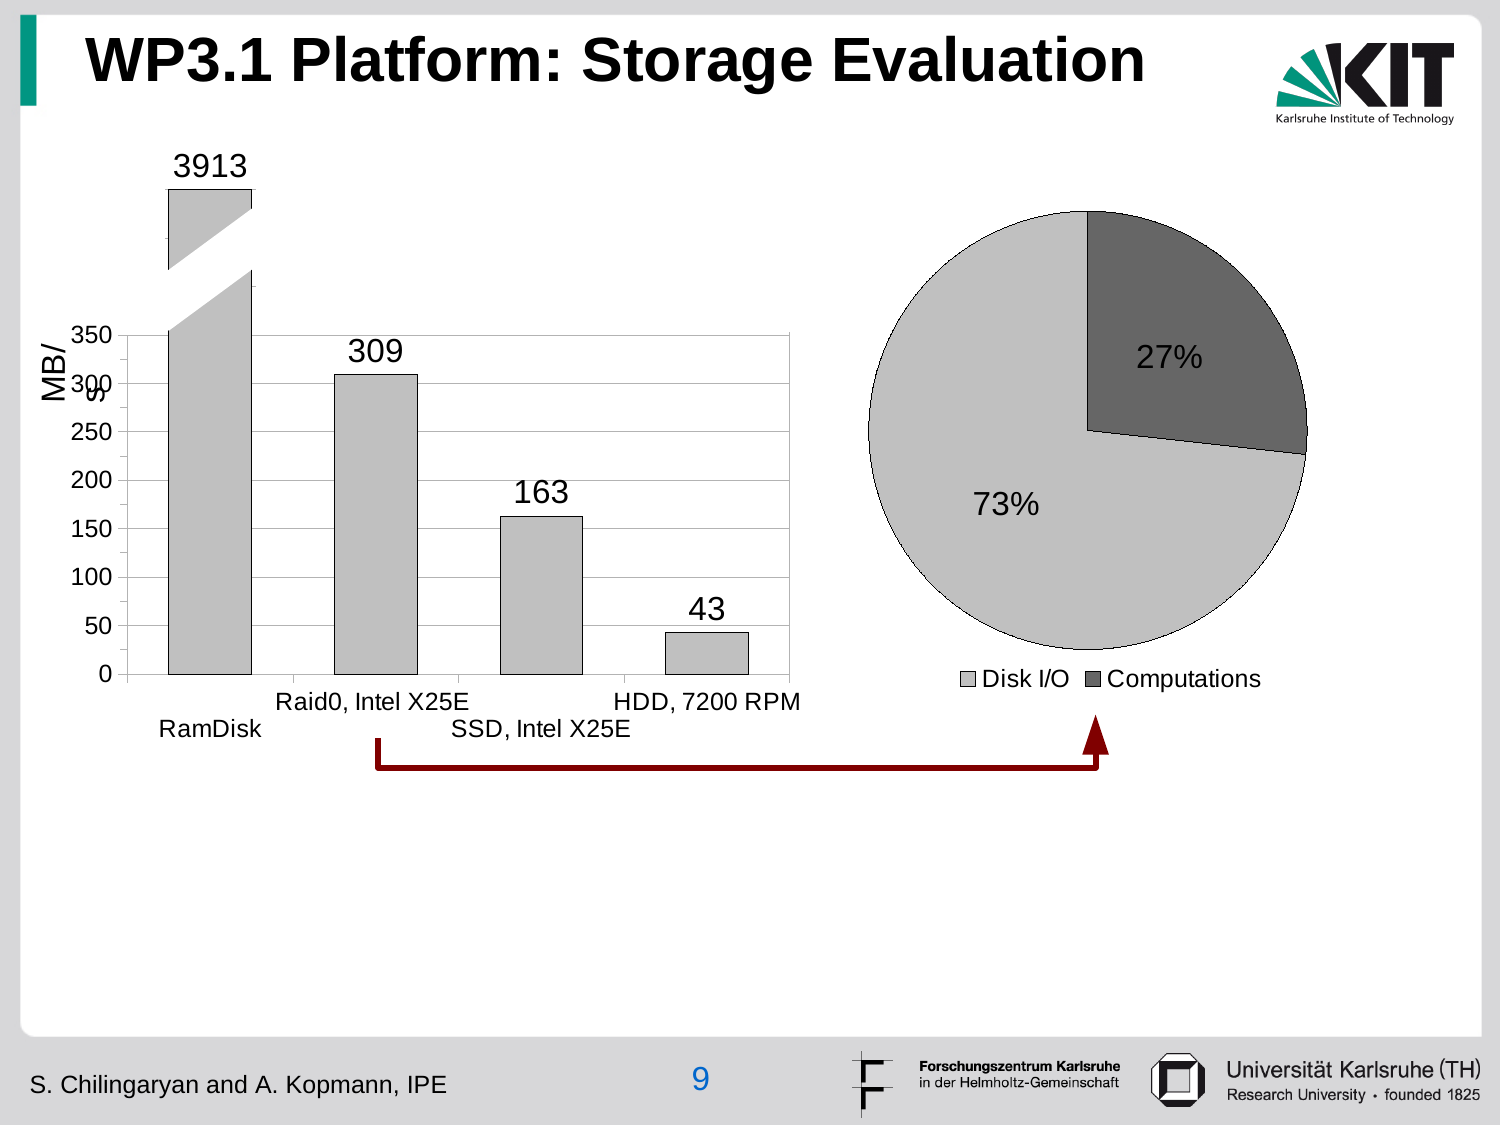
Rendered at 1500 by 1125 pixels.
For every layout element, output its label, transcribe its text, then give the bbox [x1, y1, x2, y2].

text_box MB/s [23, 312, 80, 419]
picture [0, 0, 1500, 1125]
chart [45, 141, 1477, 761]
text_box [65, 147, 801, 335]
title WP3.1 Platform: Storage Evaluation [85, 0, 1300, 125]
